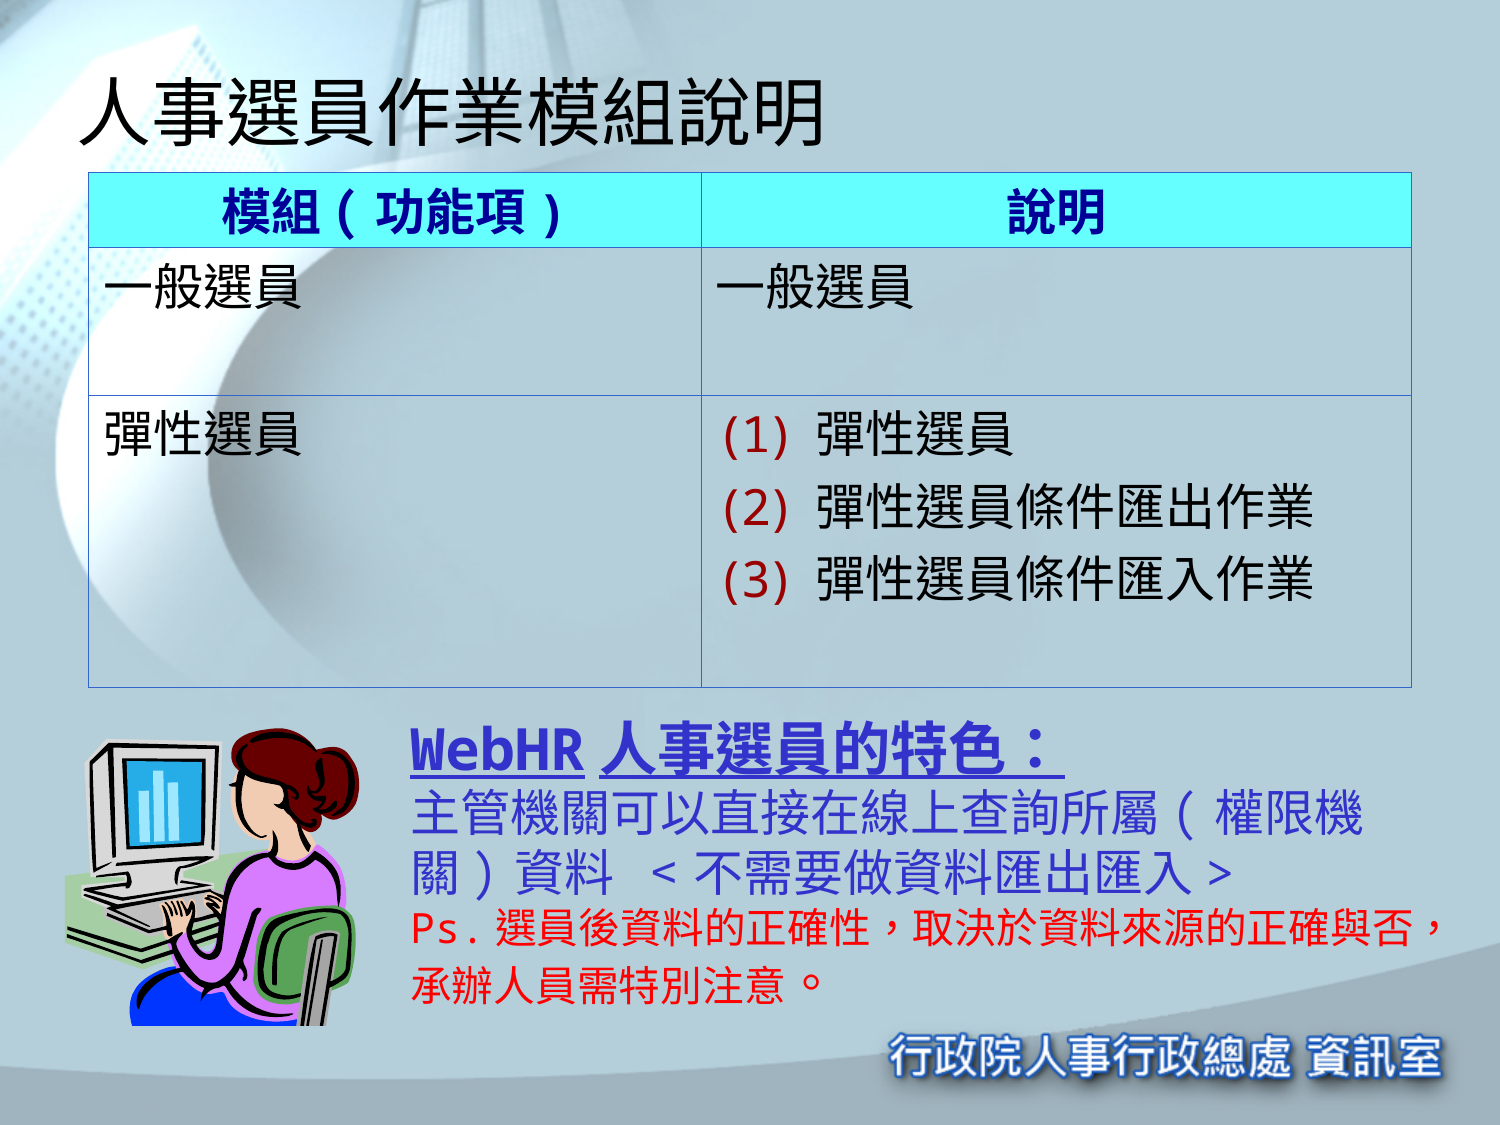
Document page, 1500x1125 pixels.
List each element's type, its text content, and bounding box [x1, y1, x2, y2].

table_cell 彈性選員 [89, 396, 701, 687]
table_cell 彈性選員 彈性選員條件匯出作業 彈性選員條件匯入作業 [702, 396, 1411, 687]
table_header 說明 [702, 173, 1411, 247]
text_box WebHR人事選員的特色： 主管機關可以直接在線上查詢所屬(權限機關)資料 <不需要做資料匯出匯入> Ps.選員後資料的正確性，取決於資料來源的正確與否，承辦人員需特別注意。 [395, 704, 1459, 1020]
picture [0, 0, 1500, 1125]
table_cell 一般選員 [702, 248, 1411, 395]
table_header 模組(功能項) [89, 173, 701, 247]
table_cell 一般選員 [89, 248, 701, 395]
title 人事選員作業模組說明 [61, 54, 1325, 167]
